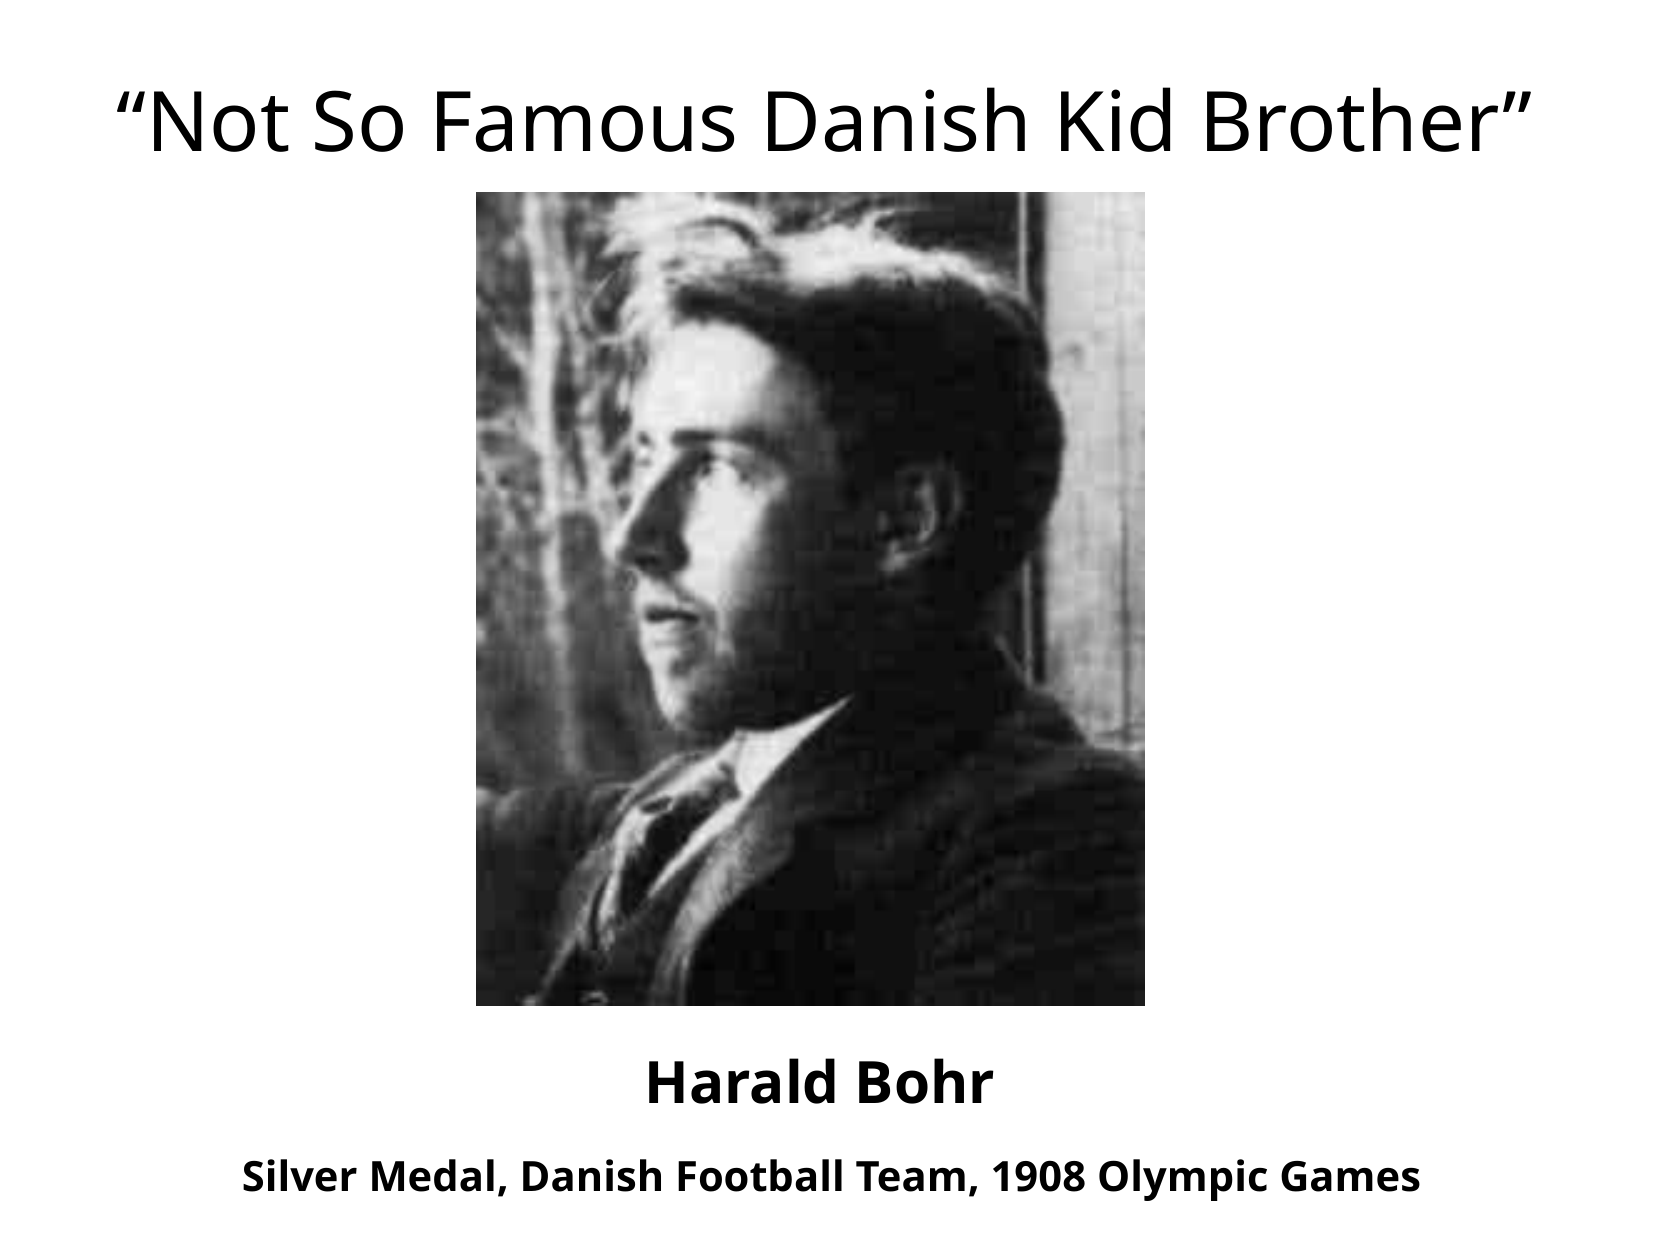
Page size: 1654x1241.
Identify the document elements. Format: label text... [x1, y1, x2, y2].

title “Not So Famous Danish Kid Brother” [19, 0, 1632, 238]
text_box Silver Medal, Danish Football Team, 1908 Olympic Games [227, 1139, 1437, 1212]
text_box Harald Bohr [289, 1033, 1351, 1129]
picture [476, 238, 1145, 1006]
